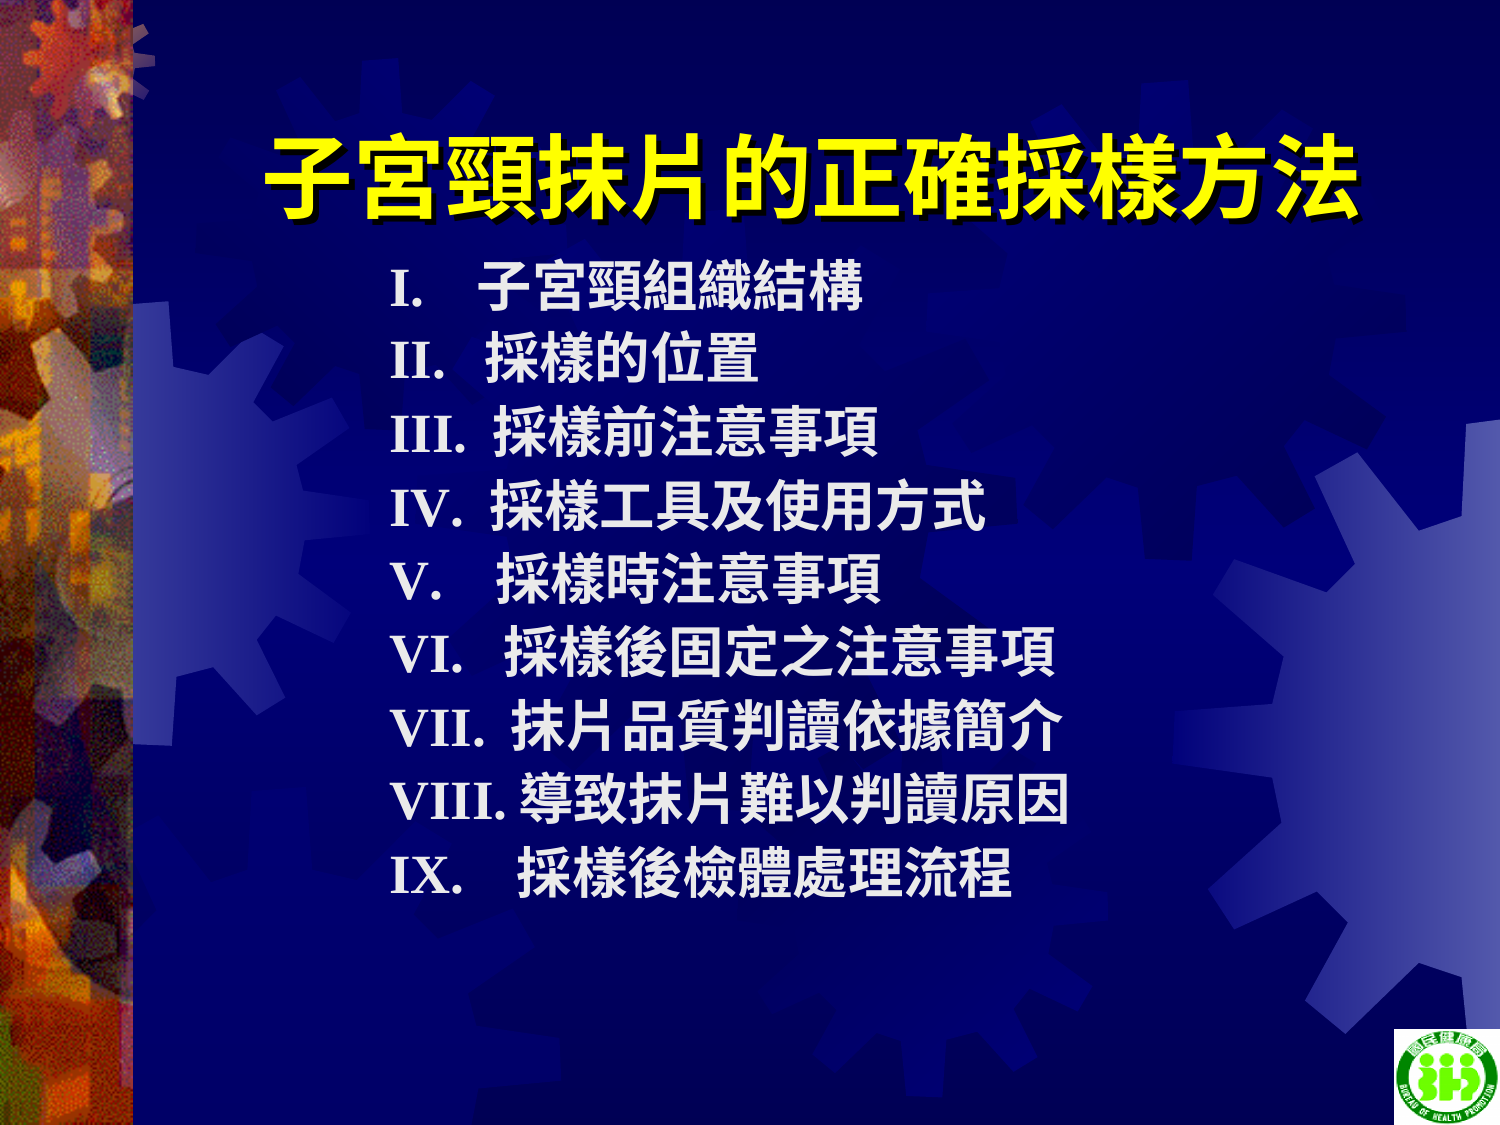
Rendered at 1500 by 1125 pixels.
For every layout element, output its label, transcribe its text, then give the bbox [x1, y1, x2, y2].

list I. 子宮頸組織結構 II. 採樣的位置 III. 採樣前注意事項 IV. 採樣工具及使用方式 V. 採樣時注意事項 VI. 採樣後固定之注意事項 VII. 抹片品質判讀依據簡介 VIII.導致抹片難以判讀原因 IX. 採樣後檢體處理流程 [277, 243, 1447, 919]
title 子宮頸抹片的正確採樣方法 [174, 50, 1450, 238]
